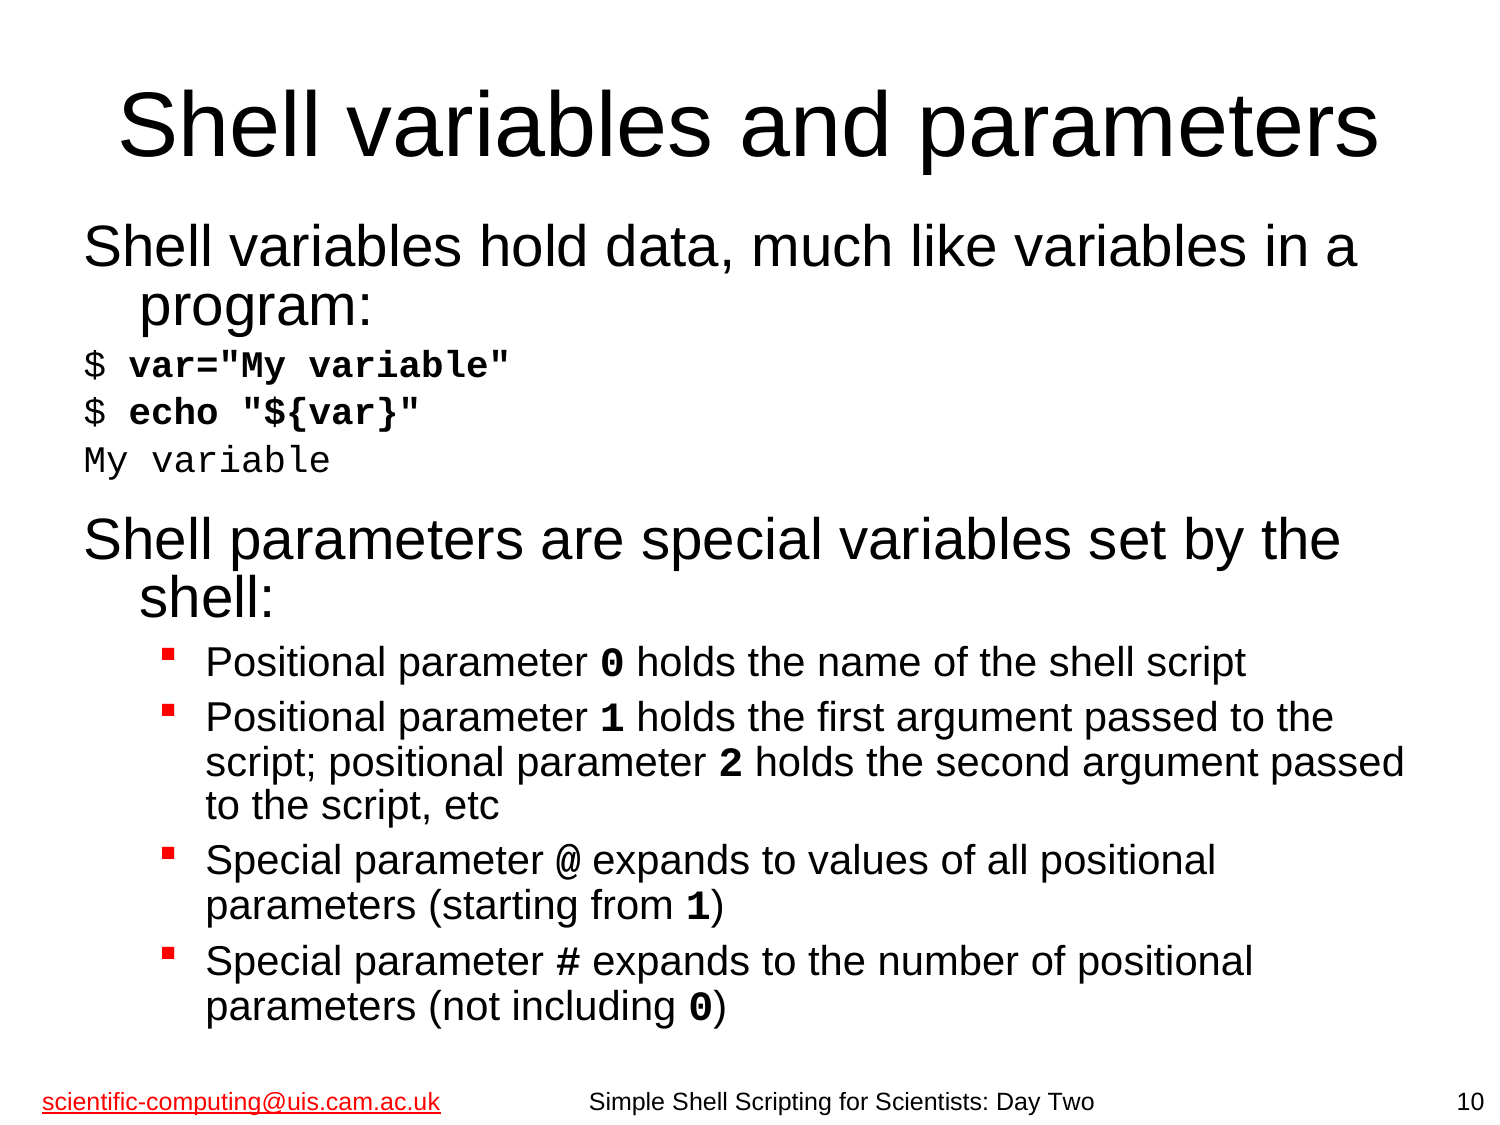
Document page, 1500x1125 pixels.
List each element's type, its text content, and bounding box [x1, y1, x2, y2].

list Shell variables hold data, much like variables in a program: $ var="My variable" $ echo "${var}" My variable Shell parameters are special variables set by the shell: Positional parameter 0 holds the name of the shell script Positional parameter 1 holds the first argument passed to the script; positional parameter 2 holds the second argument passed to the script, etc Special parameter @ expands to values of all positional parameters (starting from 1) Special parameter # expands to the number of positional parameters (not including 0) [68, 212, 1432, 1063]
title Shell variables and parameters [50, 62, 1450, 188]
